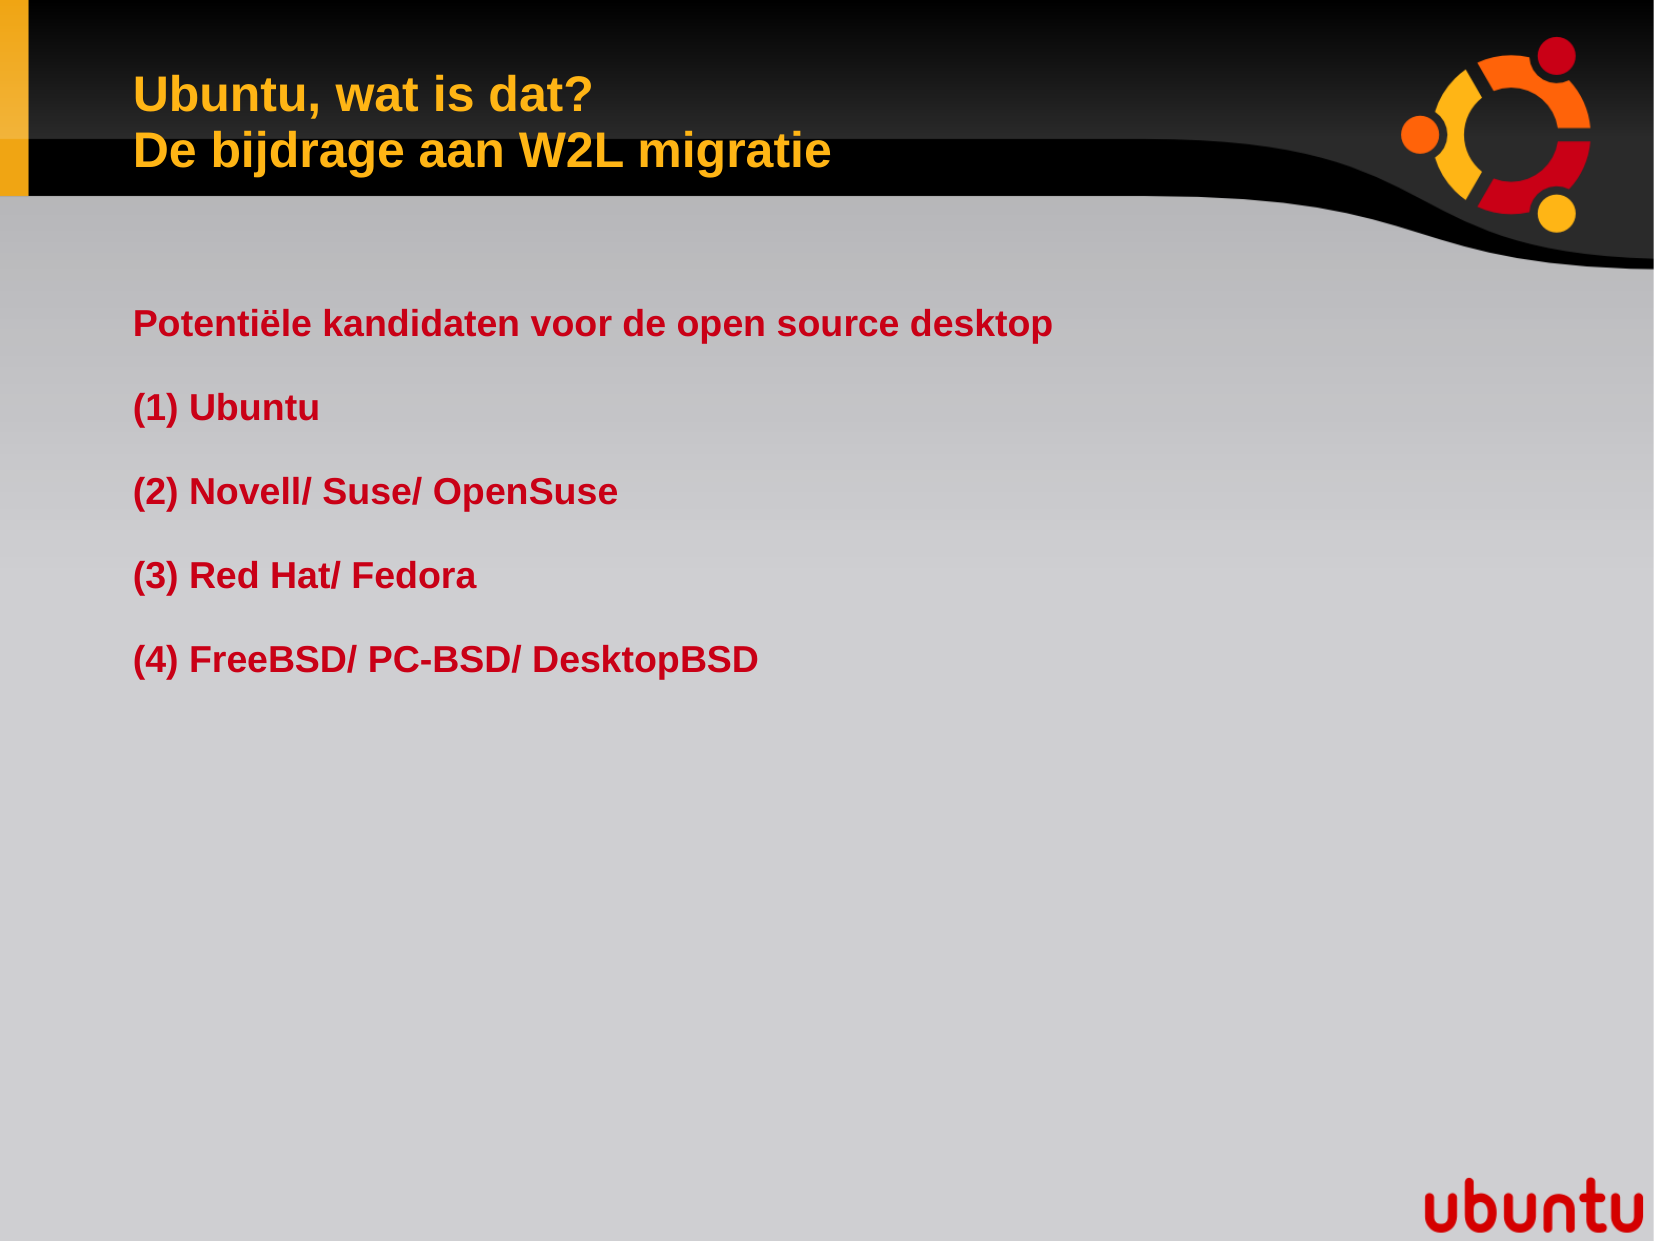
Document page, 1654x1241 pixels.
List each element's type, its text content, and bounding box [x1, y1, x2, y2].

text_box Potentiële kandidaten voor de open source desktop (1) Ubuntu (2) Novell/ Suse/ OpenSuse (3) Red Hat/ Fedora (4) FreeBSD/ PC-BSD/ DesktopBSD [118, 295, 1300, 700]
picture [0, 0, 1654, 1241]
text_box Ubuntu, wat is dat? De bijdrage aan W2L migratie [118, 59, 1093, 188]
